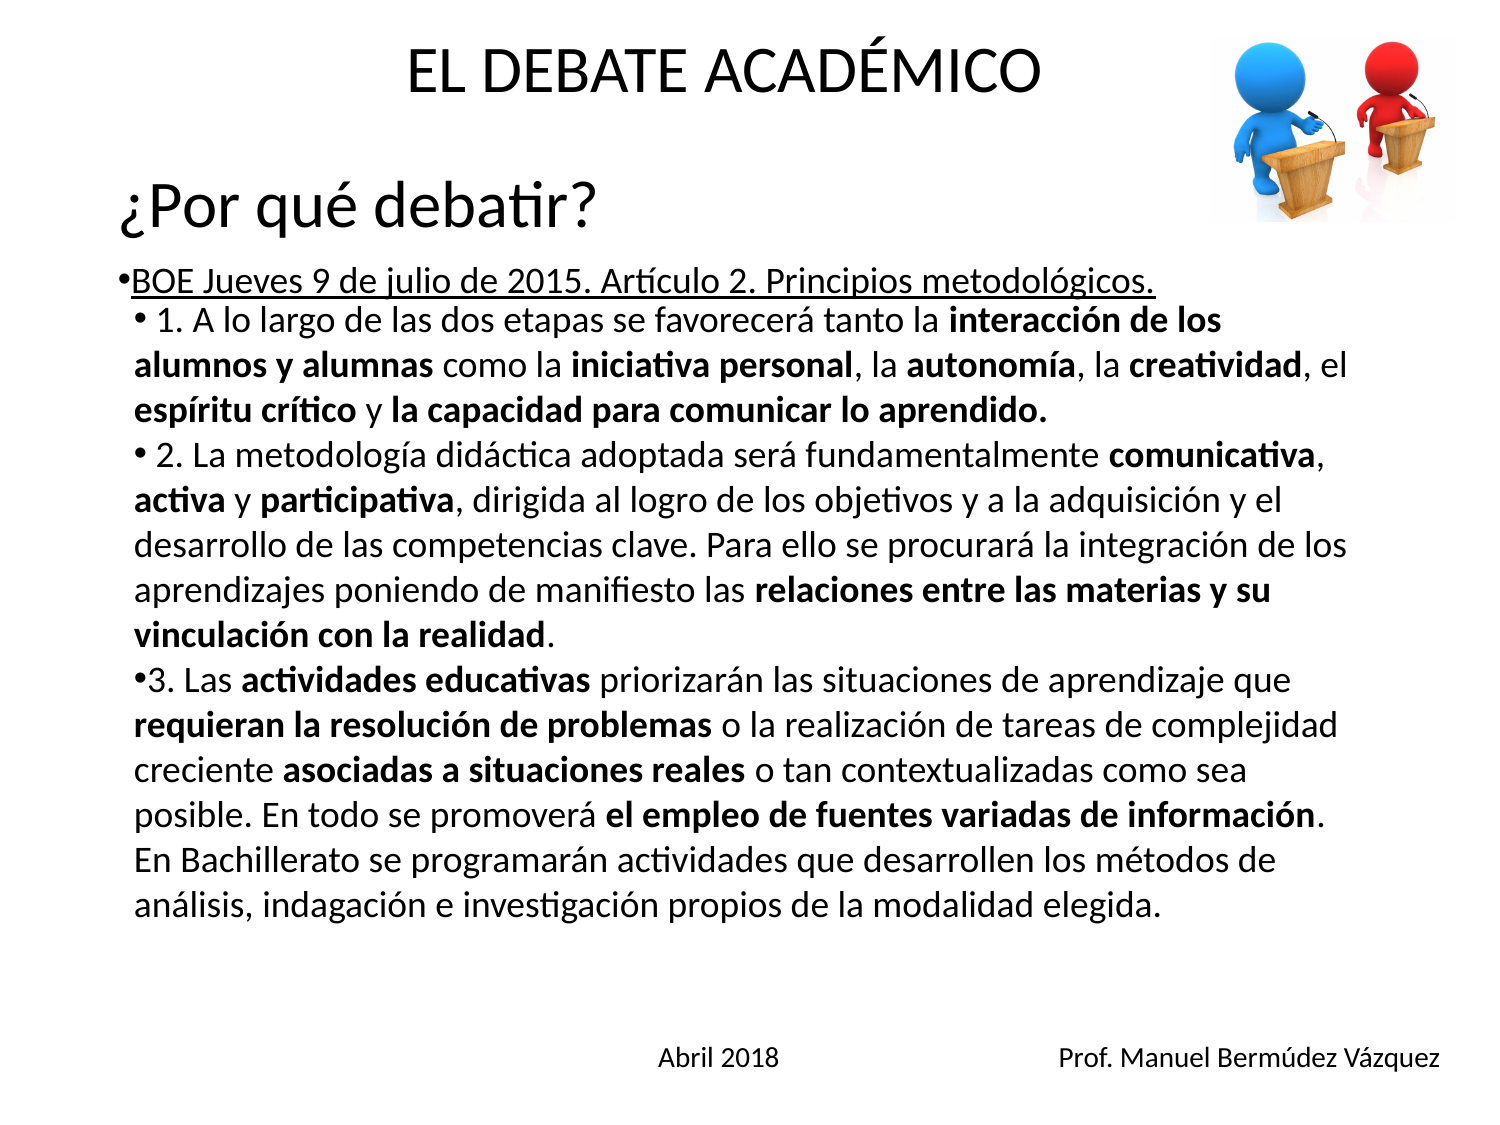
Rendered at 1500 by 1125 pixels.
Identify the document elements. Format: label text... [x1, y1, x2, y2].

text_box BOE Jueves 9 de julio de 2015. Artículo 2. Principios metodológicos. [103, 248, 1325, 310]
text_box ¿Por qué debatir? [103, 152, 647, 248]
text_box 1. A lo largo de las dos etapas se favorecerá tanto la interacción de los alumnos y alumnas como la iniciativa personal, la autonomía, la creatividad, el espíritu crítico y la capacidad para comunicar lo aprendido. 2. La metodología didáctica adoptada será fundamentalmente comunicativa, activa y participativa, dirigida al logro de los objetivos y a la adquisición y el desarrollo de las competencias clave. Para ello se procurará la integración de los aprendizajes poniendo de manifiesto las relaciones entre las materias y su vinculación con la realidad. 3. Las actividades educativas priorizarán las situaciones de aprendizaje que requieran la resolución de problemas o la realización de tareas de complejidad creciente asociadas a situaciones reales o tan contextualizadas como sea posible. En todo se promoverá el empleo de fuentes variadas de información. En Bachillerato se programarán actividades que desarrollen los métodos de análisis, indagación e investigación propios de la modalidad elegida. [119, 287, 1366, 933]
